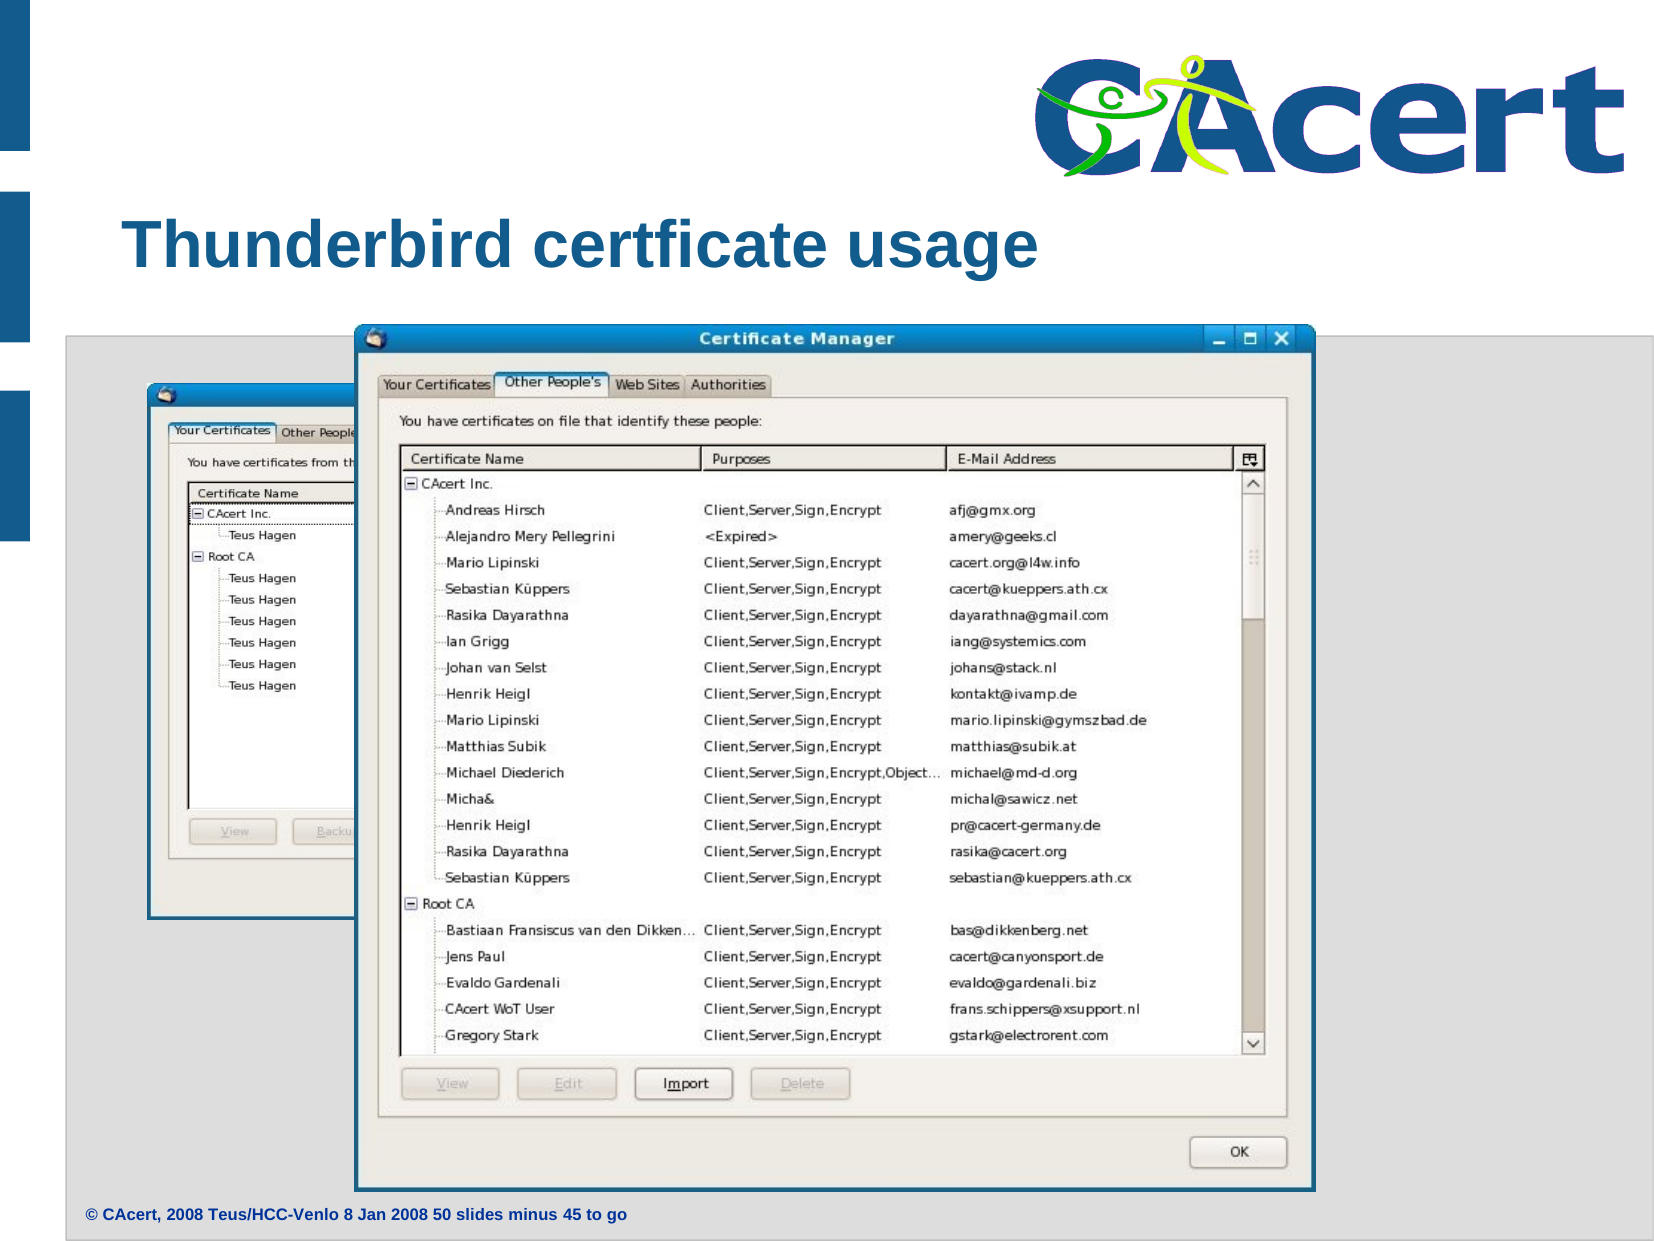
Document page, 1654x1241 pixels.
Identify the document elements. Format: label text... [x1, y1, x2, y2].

picture [186, 383, 209, 389]
picture [1307, 324, 1316, 331]
title Thunderbird certficate usage [121, 177, 1533, 316]
picture [1303, 331, 1308, 341]
picture [354, 324, 365, 333]
picture [894, 324, 900, 332]
list [121, 344, 1595, 1238]
picture [1033, 53, 1625, 178]
picture [1191, 324, 1198, 331]
picture [147, 324, 1316, 1192]
picture [399, 324, 422, 330]
